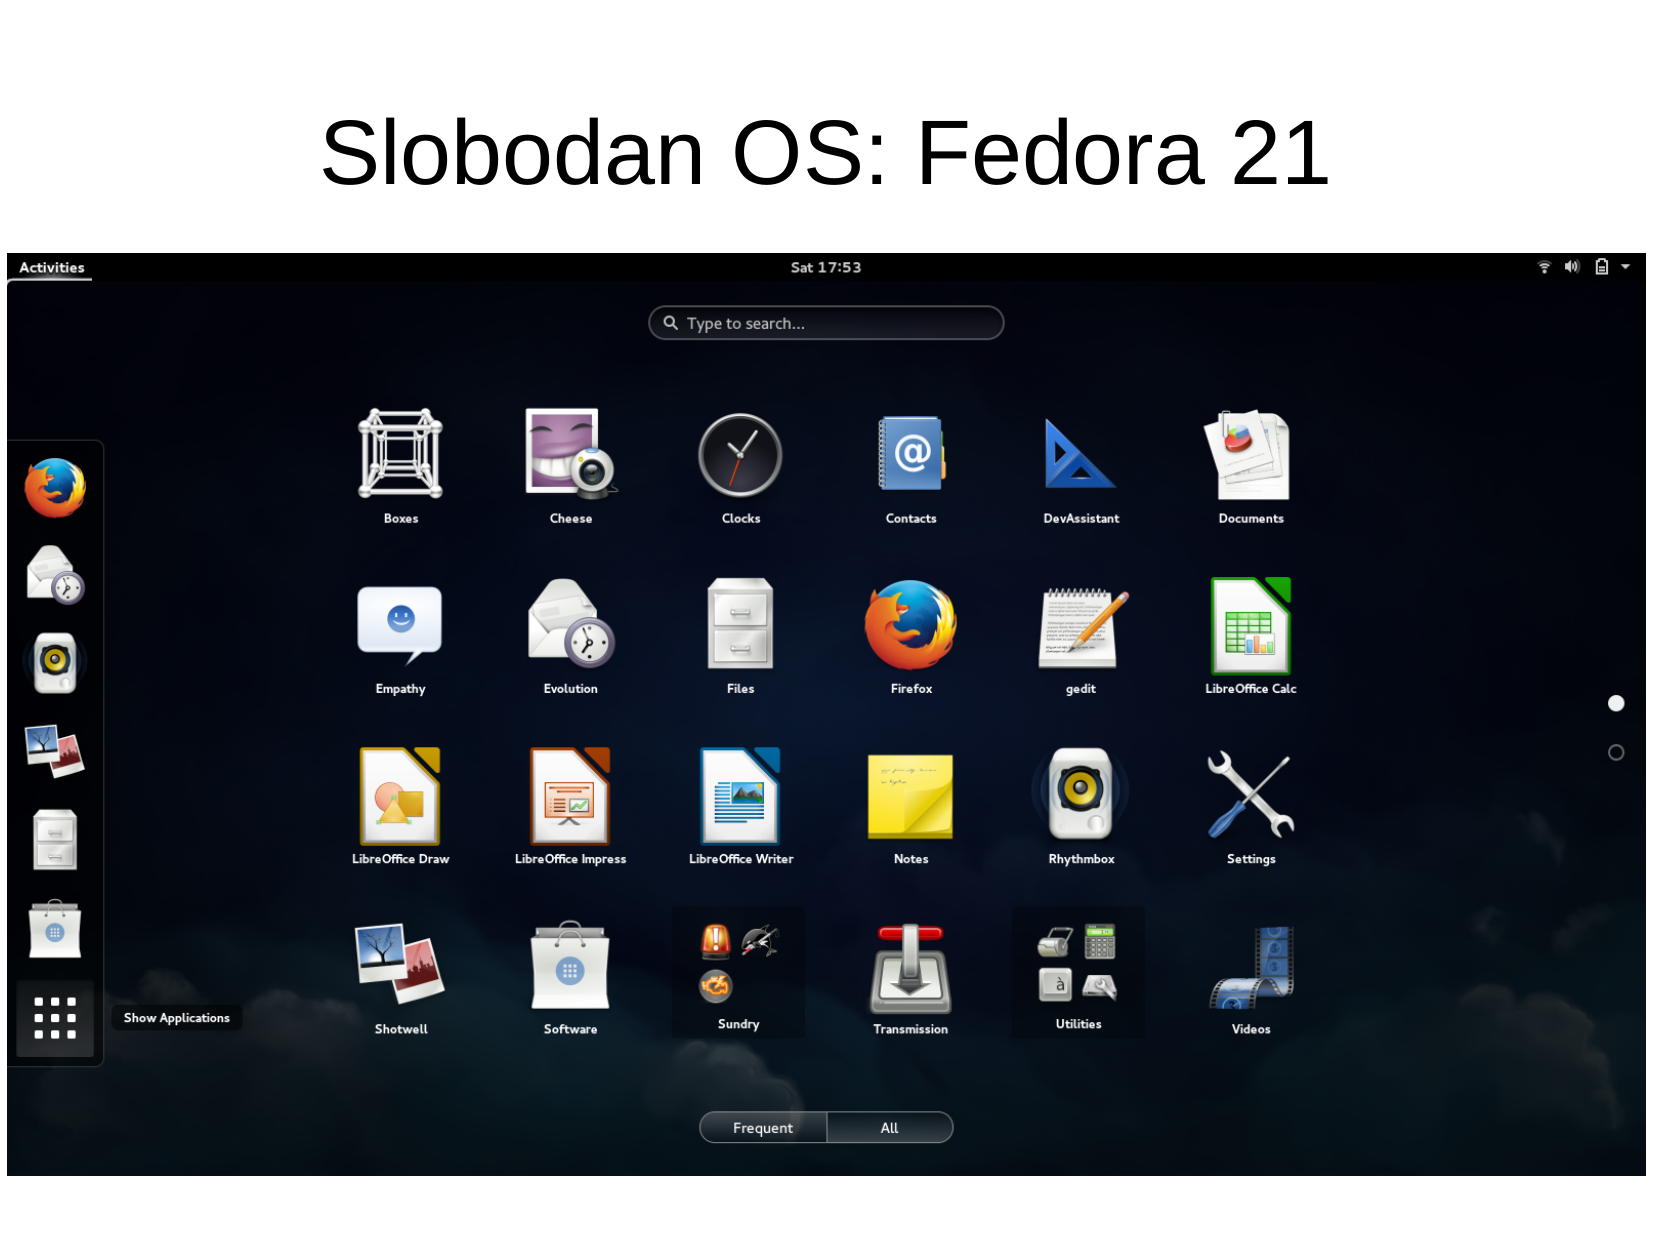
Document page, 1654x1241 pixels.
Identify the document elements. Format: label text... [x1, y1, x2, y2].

title Slobodan OS: Fedora 21 [82, 49, 1571, 253]
picture [7, 253, 1646, 1176]
